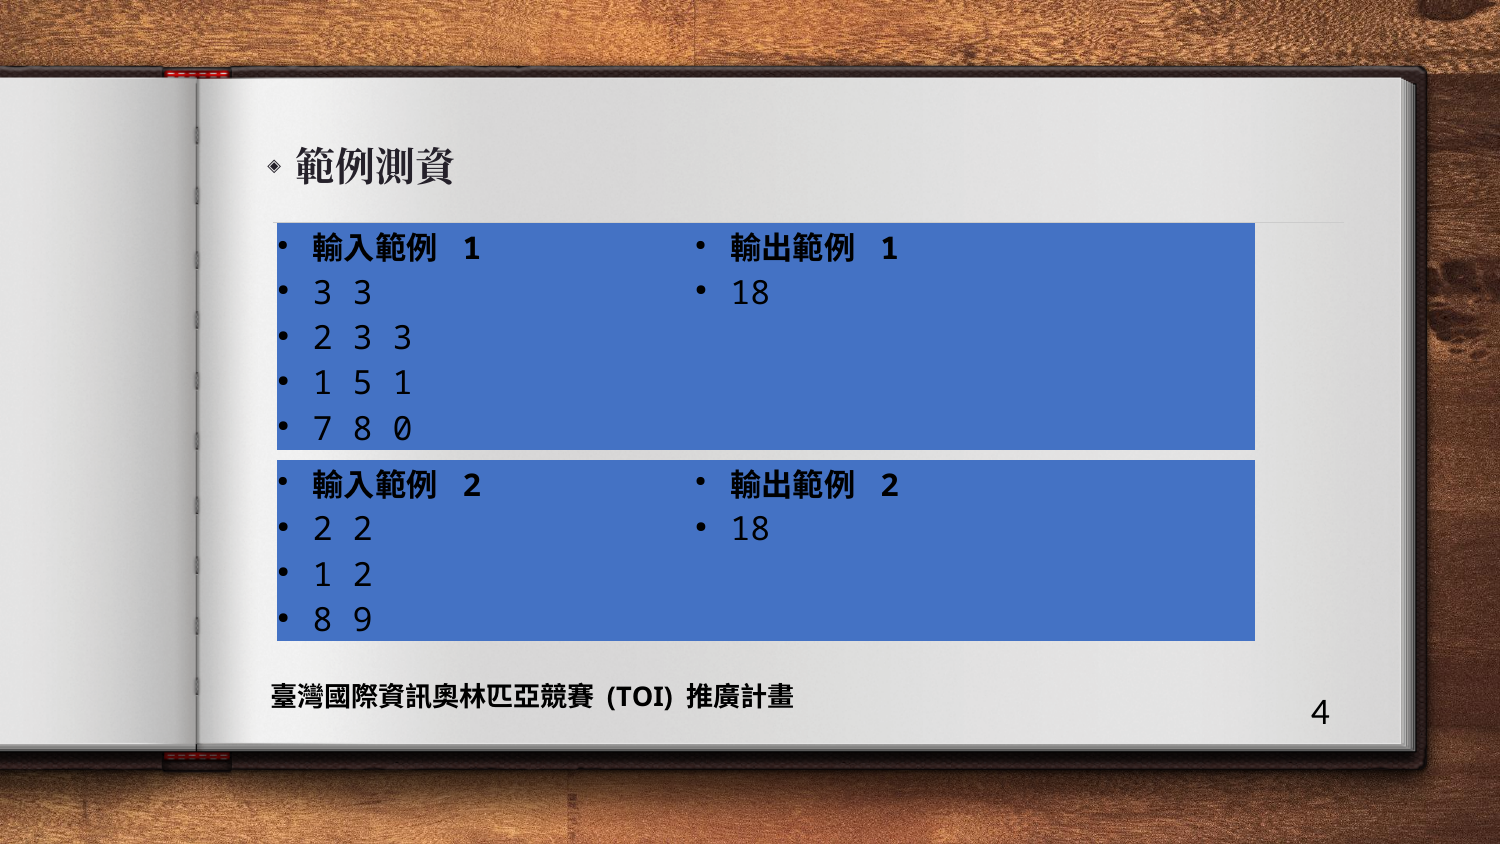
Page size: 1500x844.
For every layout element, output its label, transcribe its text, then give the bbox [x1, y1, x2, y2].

list 範例測資 [252, 126, 1194, 205]
text_box [1295, 672, 1386, 737]
table_header 輸出範例 1 18 [695, 223, 1255, 450]
table_header 輸出範例 2 18 [695, 460, 1255, 641]
table_header 輸入範例 2 2 2 1 2 8 9 [277, 460, 695, 641]
table_header 輸入範例 1 3 3 2 3 3 1 5 1 7 8 0 [277, 223, 695, 450]
